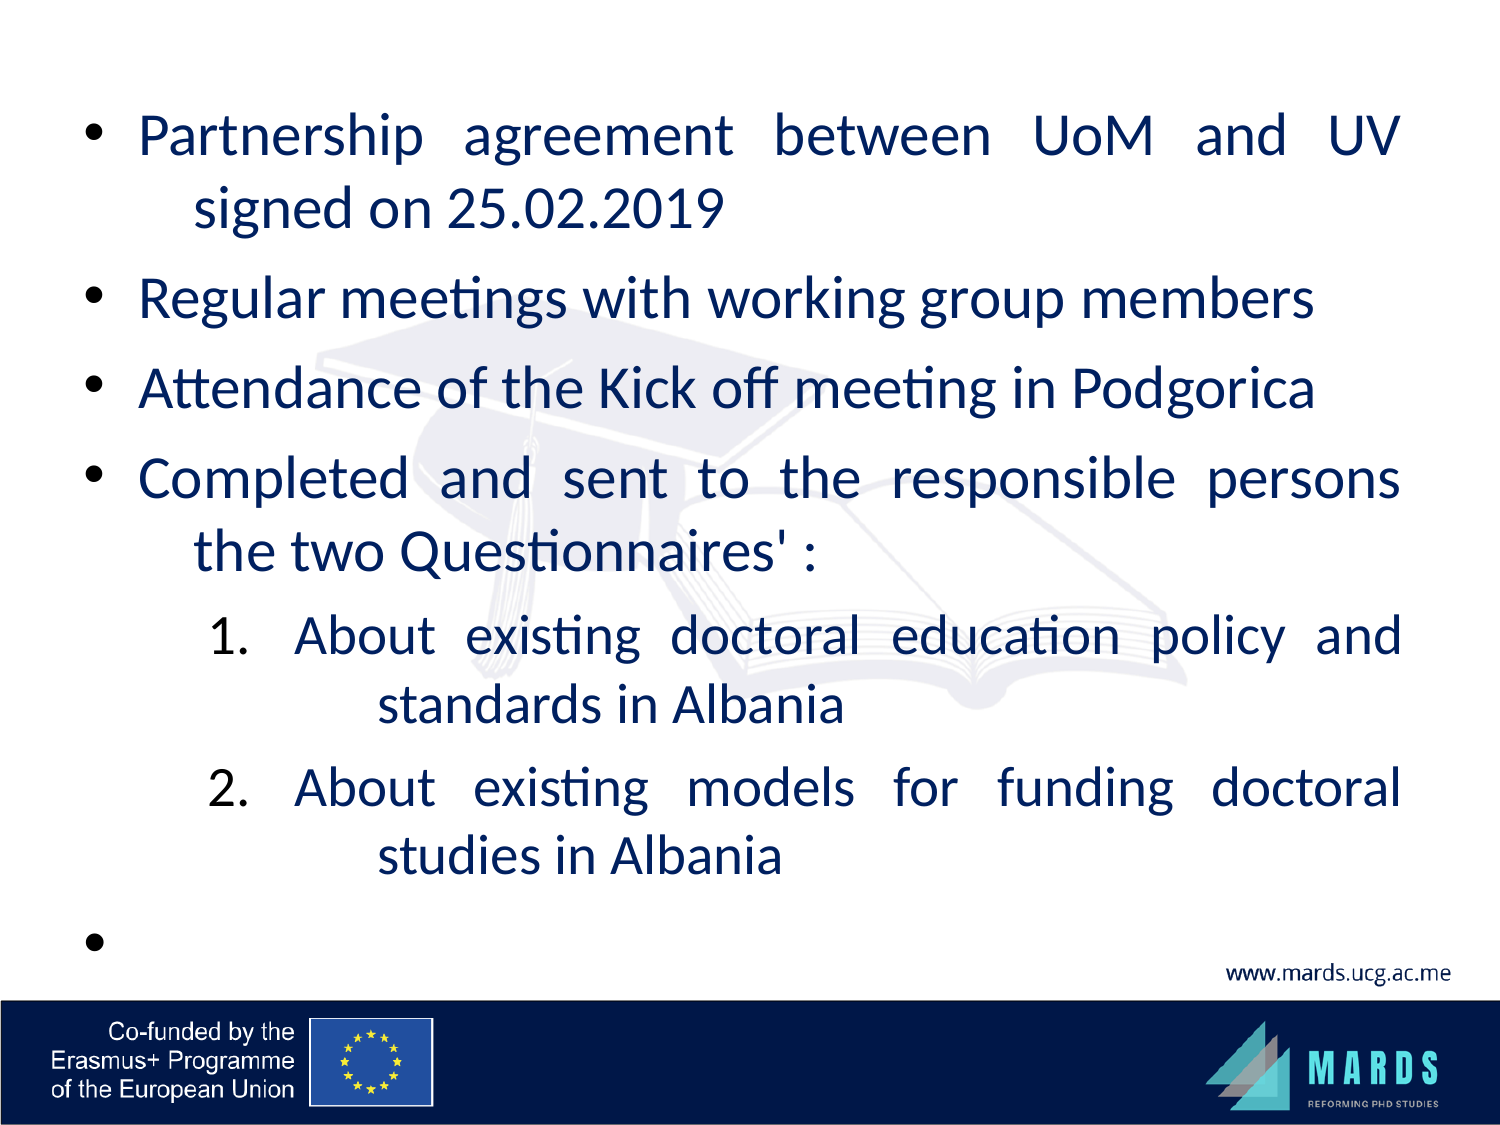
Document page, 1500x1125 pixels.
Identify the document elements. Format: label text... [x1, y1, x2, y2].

list Partnership agreement between UoM and UV signed on 25.02.2019 Regular meetings with working group members Attendance of the Kick off meeting in Podgorica Completed and sent to the responsible persons the two Questionnaires' : About existing doctoral education policy and standards in Albania About existing models for funding doctoral studies in Albania [68, 86, 1419, 898]
